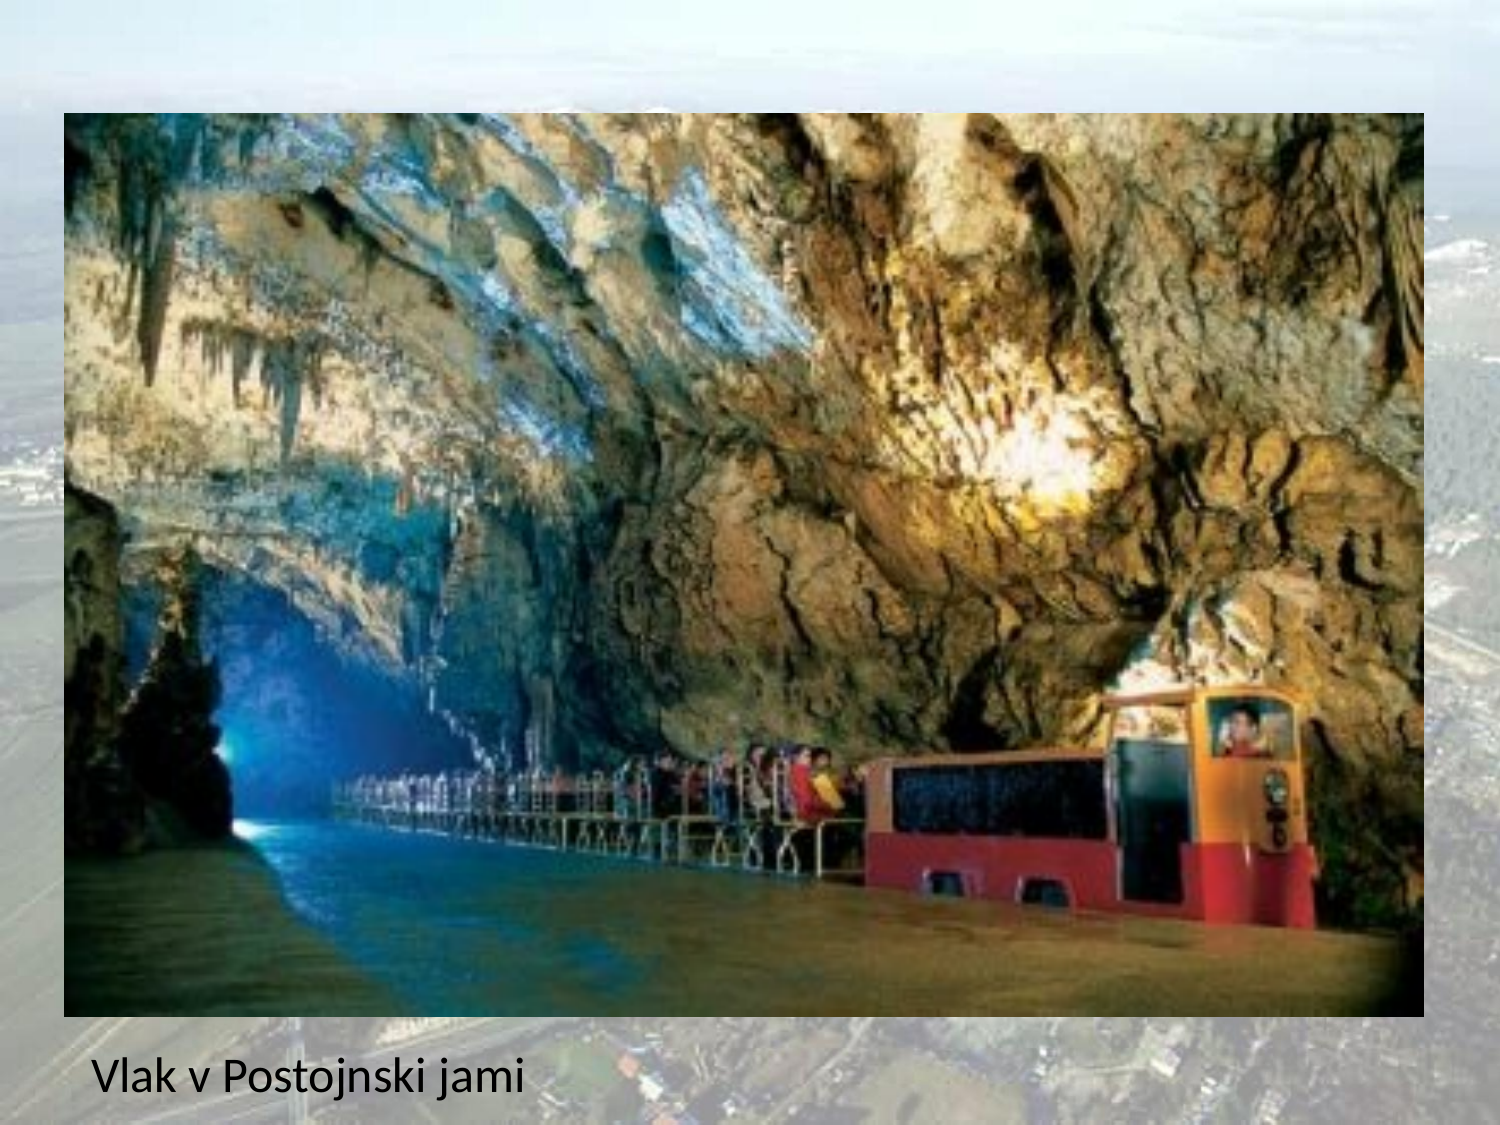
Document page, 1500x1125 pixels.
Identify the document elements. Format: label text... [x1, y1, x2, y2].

text_box Vlak v Postojnski jami [60, 1035, 557, 1111]
picture [0, 0, 1500, 1125]
